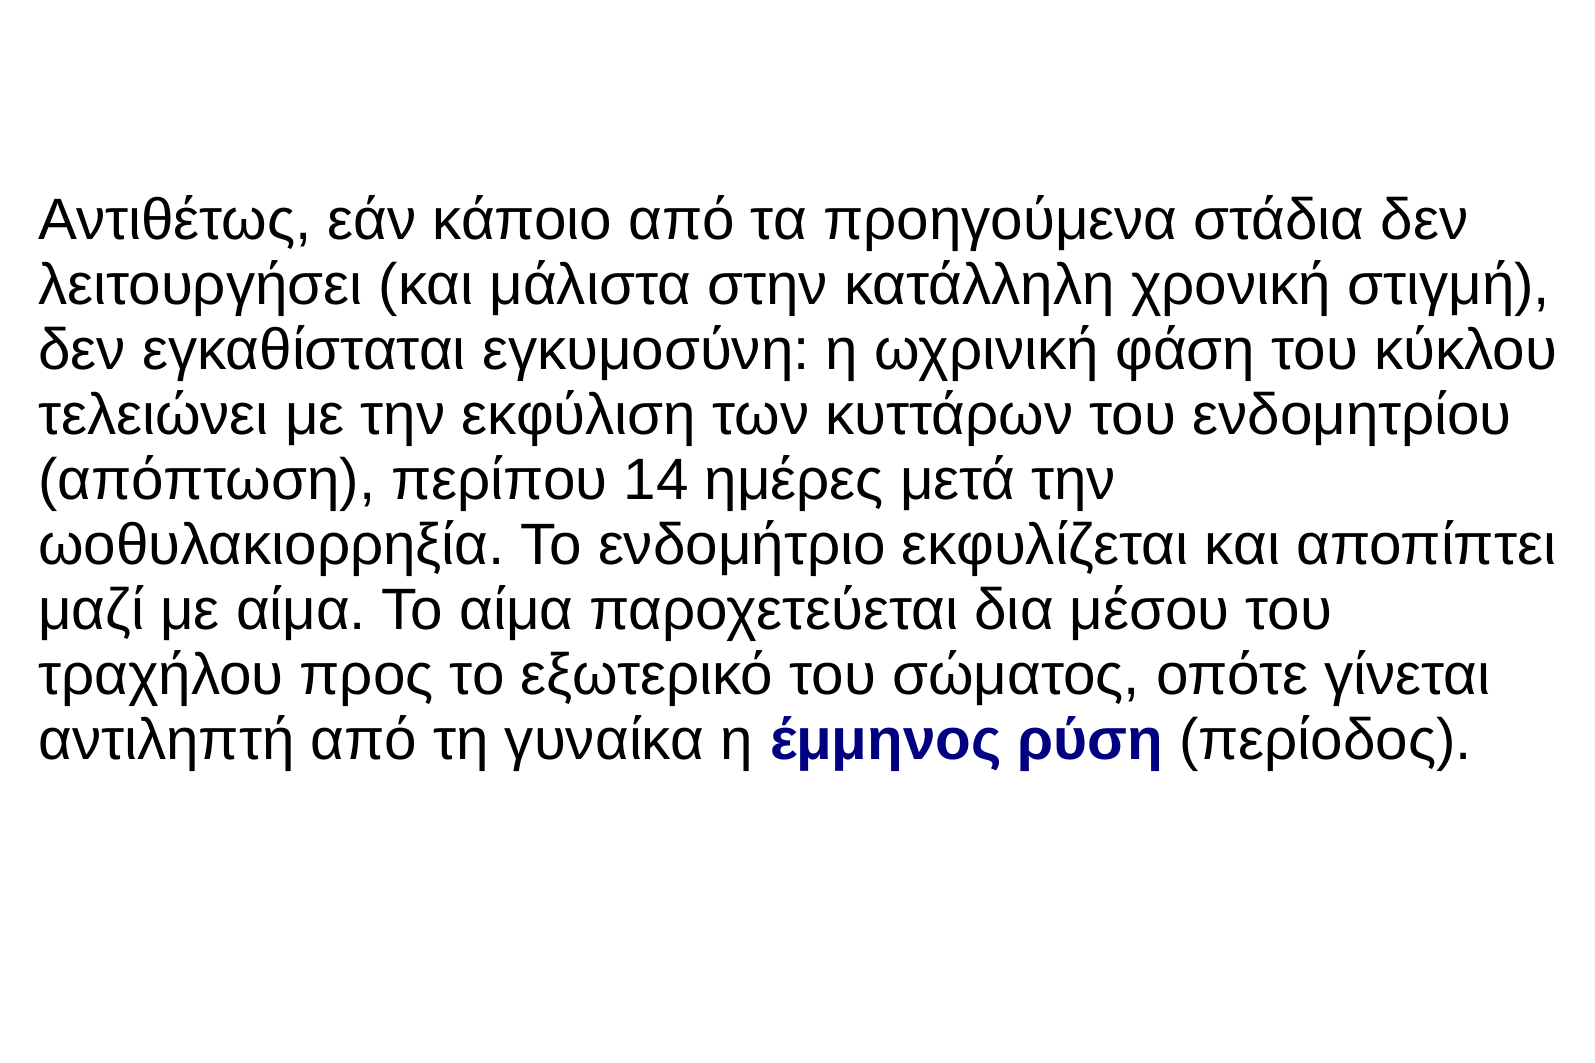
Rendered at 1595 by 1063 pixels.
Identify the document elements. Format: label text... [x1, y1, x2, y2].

text_box Αντιθέτως, εάν κάποιο από τα προηγούμενα στάδια δεν λειτουργήσει (και μάλιστα στην κατάλληλη χρονική στιγμή), δεν εγκαθίσταται εγκυμοσύνη: η ωχρινική φάση του κύκλου τελειώνει με την εκφύλιση των κυττάρων του ενδομητρίου (απόπτωση), περίπου 14 ημέρες μετά την ωοθυλακιορρηξία. Το ενδομήτριο εκφυλίζεται και αποπίπτει μαζί με αίμα. Το αίμα παροχετεύεται δια μέσου του τραχήλου προς το εξωτερικό του σώματος, οπότε γίνεται αντιληπτή από τη γυναίκα η έμμηνος ρύση (περίοδος). [23, 179, 1589, 869]
